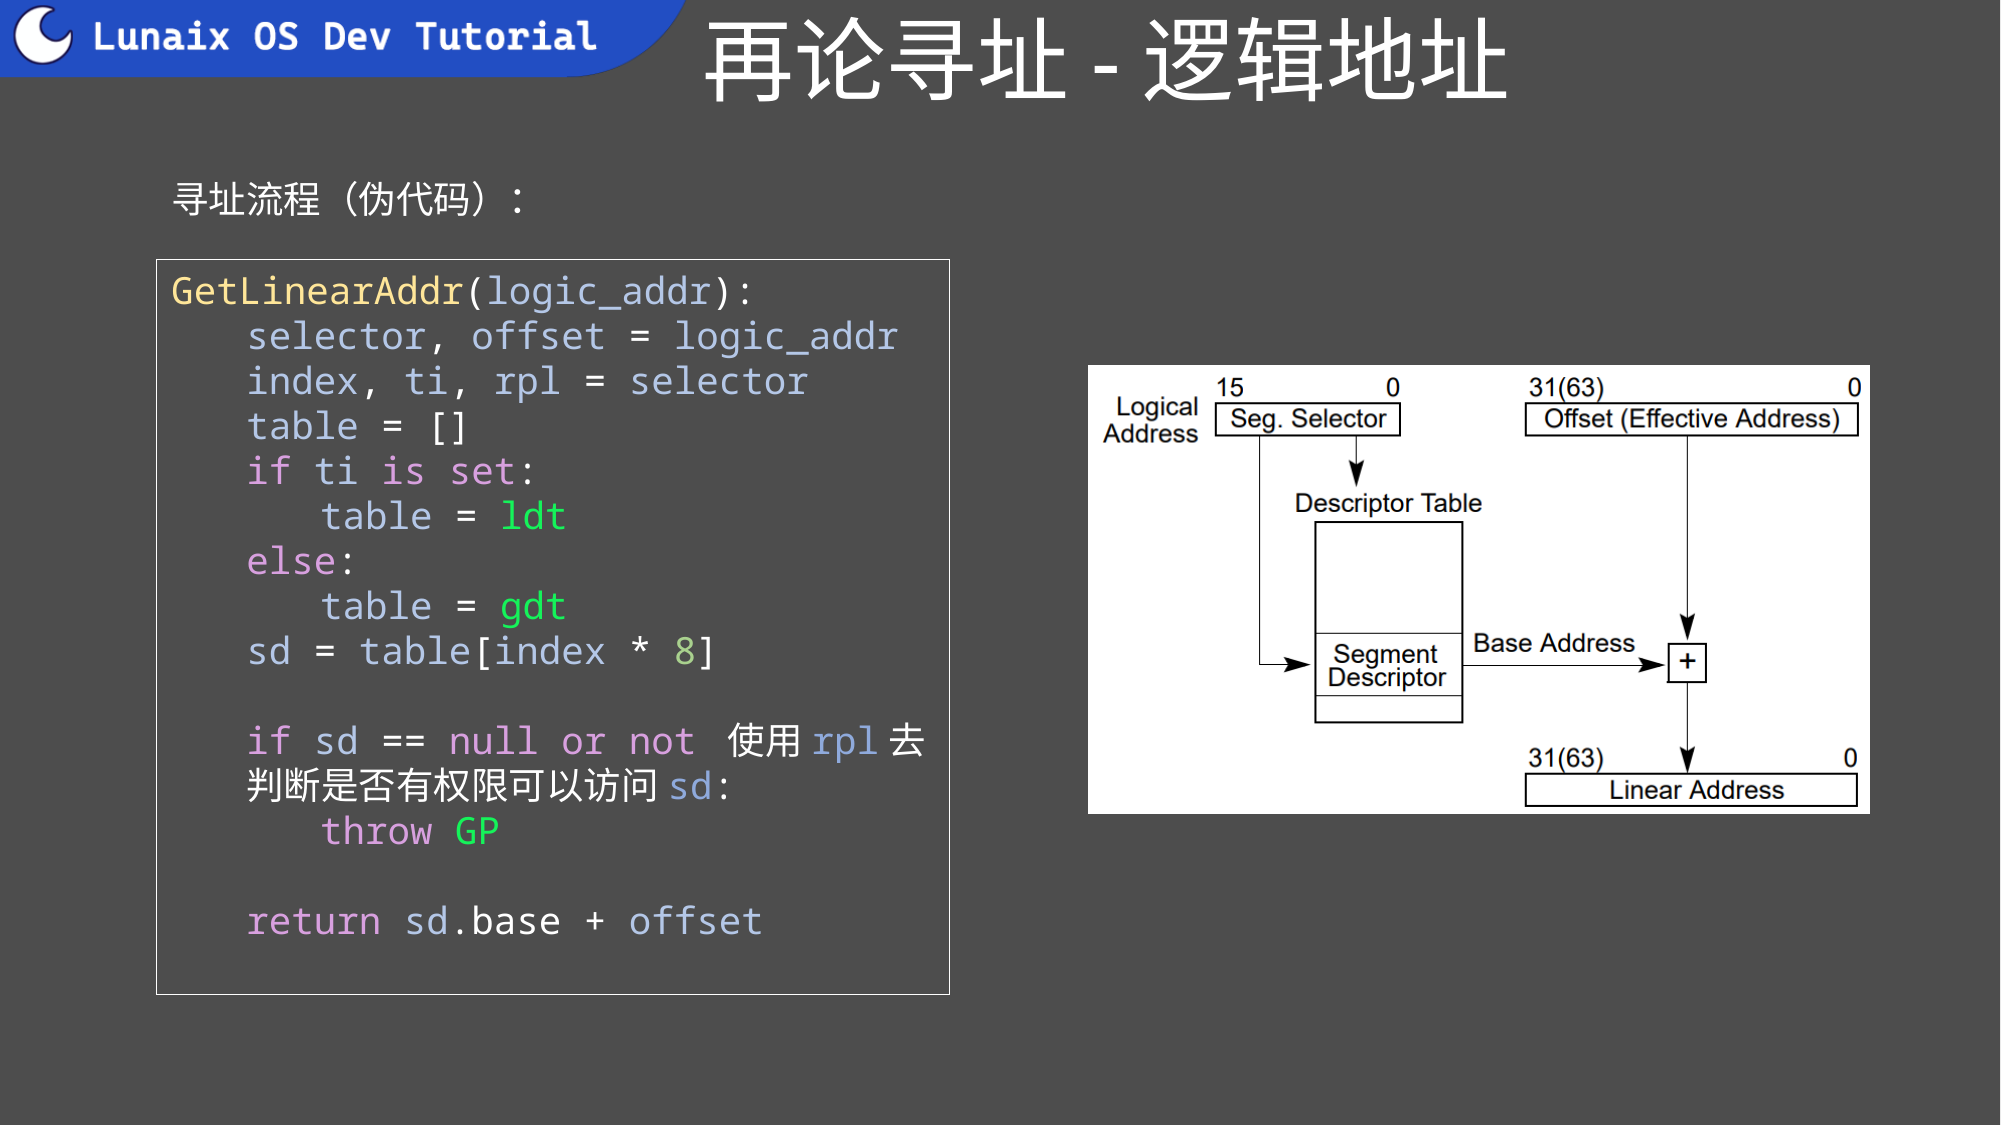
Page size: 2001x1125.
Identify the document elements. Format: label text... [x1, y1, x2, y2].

title 再论寻址-逻辑地址 [687, 0, 1839, 130]
text_box GetLinearAddr(logic_addr): selector, offset = logic_addr index, ti, rpl = selector table = [] if ti is set: table = ldt else: table = gdt sd = table[index * 8] if sd == null or not 使用rpl去判断是否有权限可以访问sd: throw GP return sd.base + offset [156, 259, 950, 995]
picture [0, 0, 2001, 1125]
text_box 寻址流程（伪代码）： [156, 168, 1000, 229]
